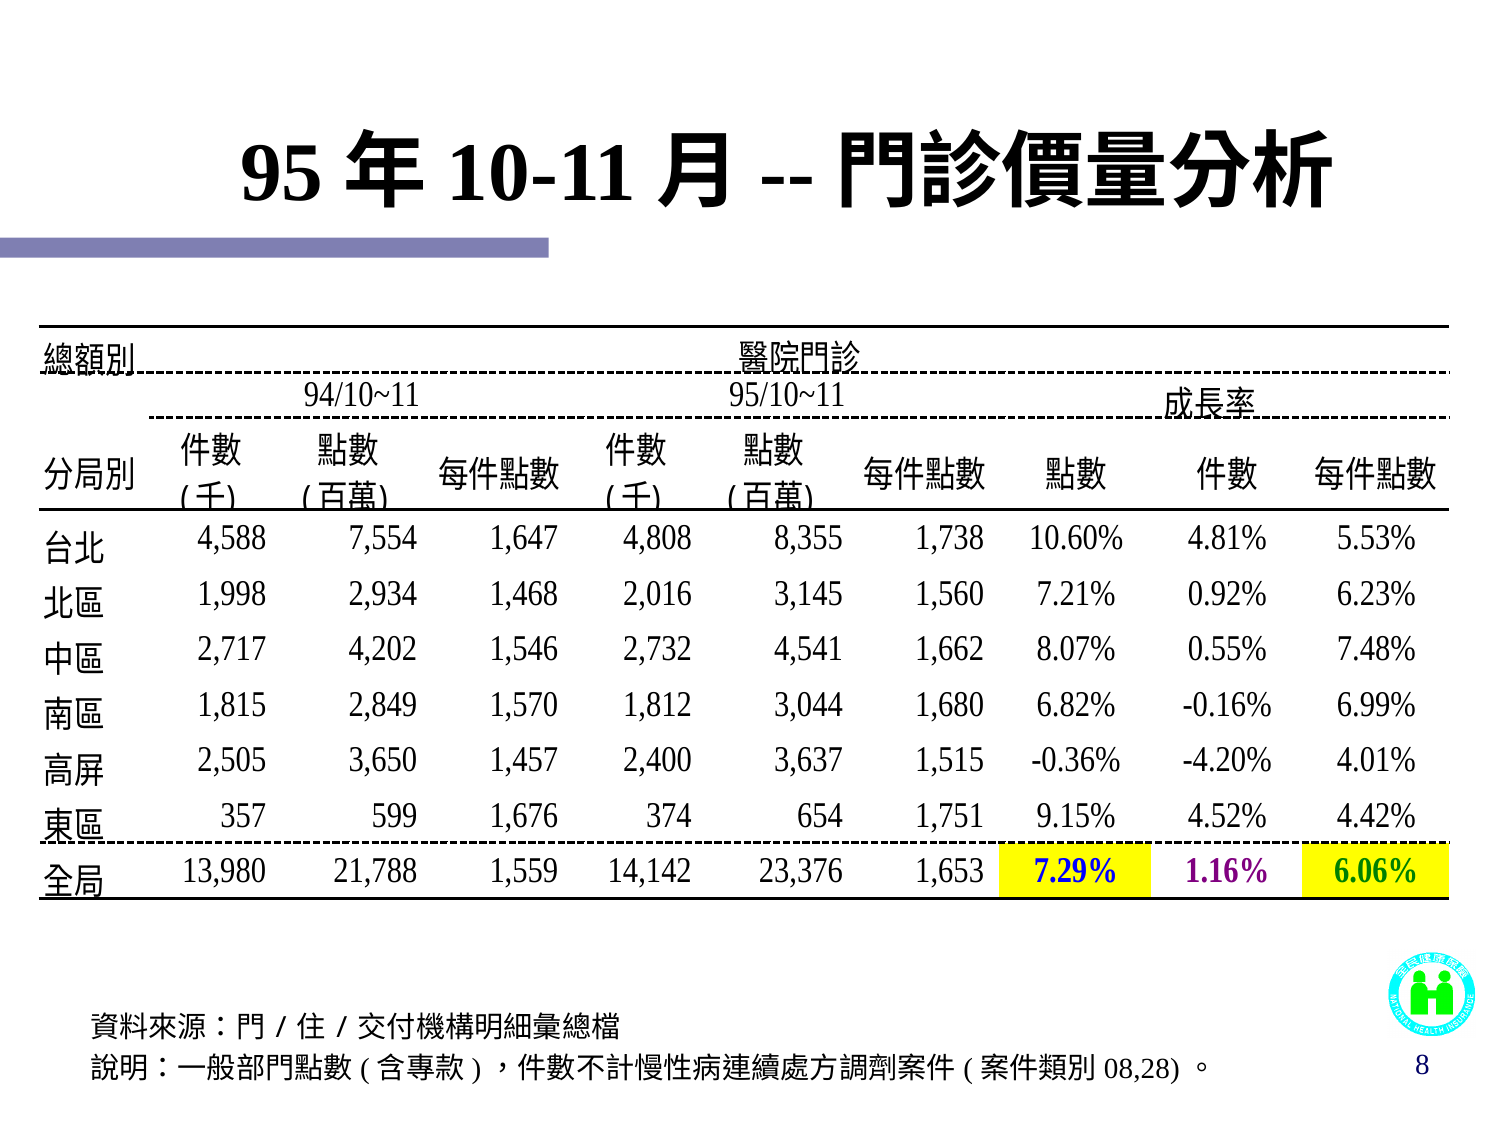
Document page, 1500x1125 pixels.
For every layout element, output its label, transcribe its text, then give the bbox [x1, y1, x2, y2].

picture [37, 324, 1450, 901]
text_box [1400, 1037, 1476, 1125]
text_box 資料來源：門/住/交付機構明細彙總檔 說明：一般部門點數(含專款)，件數不計慢性病連續處方調劑案件(案件類別08,28)。 [75, 999, 1338, 1092]
title 95年10-11月--門診價量分析 [150, 37, 1426, 225]
